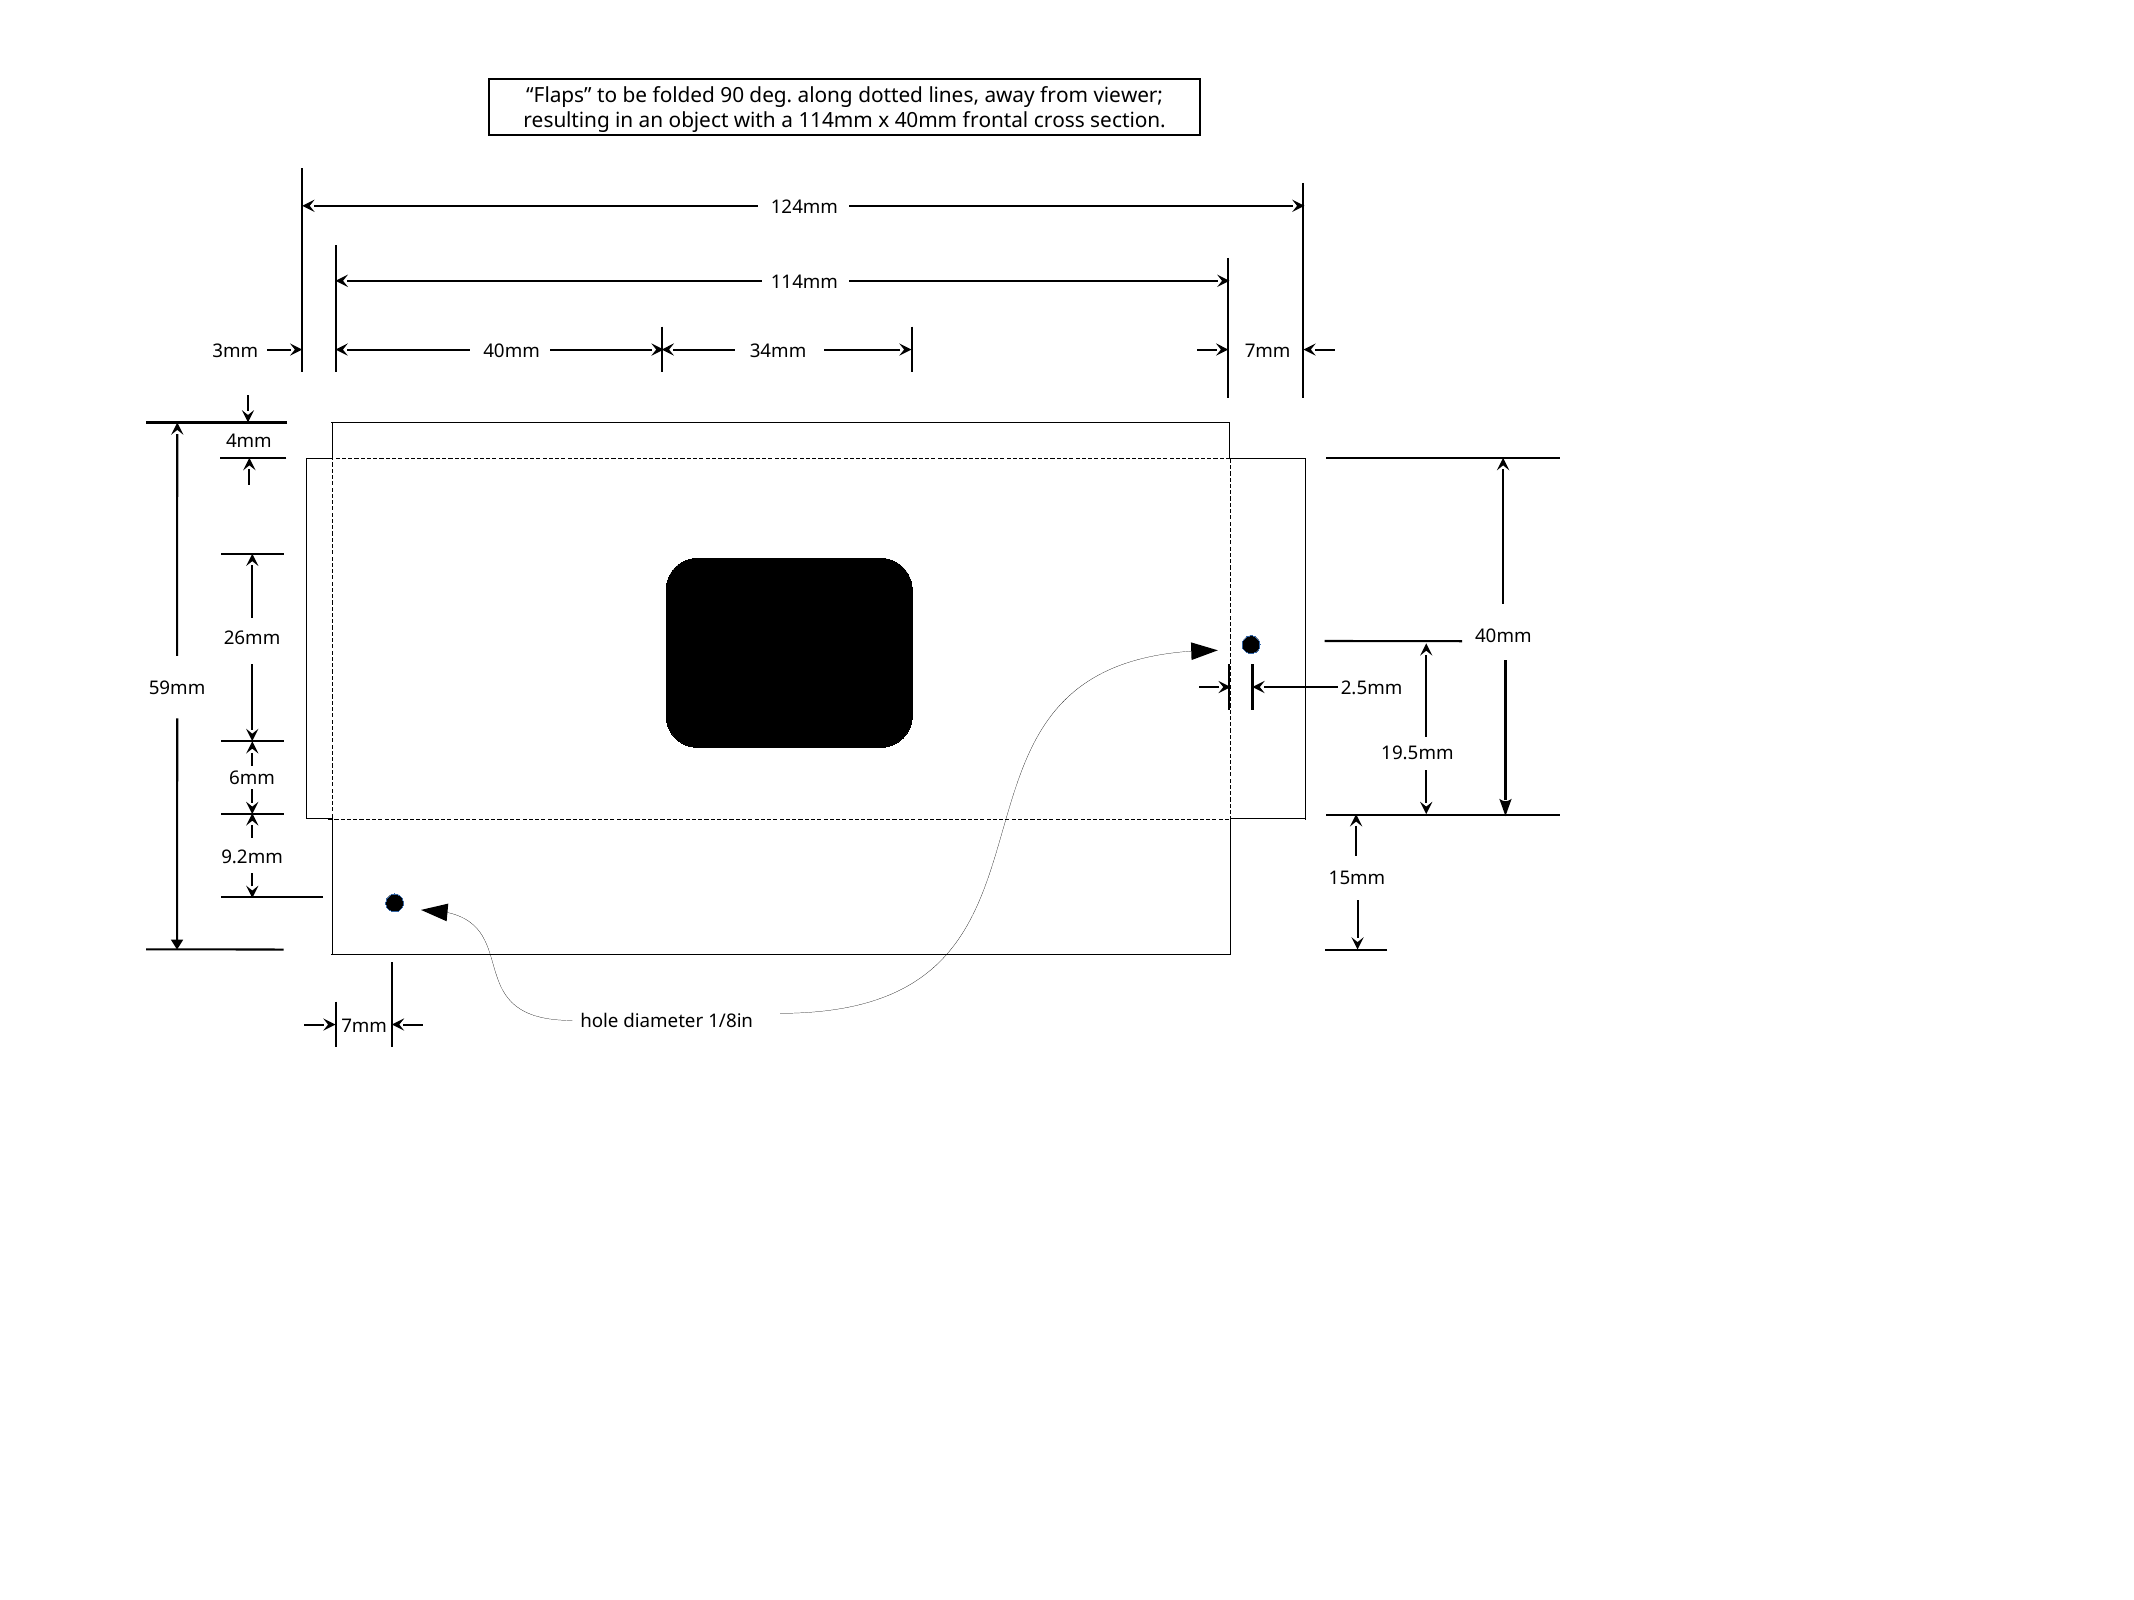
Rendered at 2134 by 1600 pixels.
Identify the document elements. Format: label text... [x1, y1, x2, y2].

text_box 15mm [1328, 865, 1386, 888]
text_box [666, 558, 913, 748]
text_box 4mm [226, 428, 272, 451]
text_box 19.5mm [1375, 741, 1460, 762]
text_box 2.5mm [1338, 676, 1405, 698]
text_box 40mm [1475, 623, 1532, 647]
text_box 26mm [223, 625, 281, 649]
text_box 124mm [770, 195, 839, 218]
text_box 34mm [749, 338, 807, 361]
text_box hole diameter 1/8in [565, 1000, 781, 1039]
text_box 3mm [212, 338, 259, 361]
text_box 9.2mm [221, 844, 283, 868]
text_box 7mm [1244, 338, 1291, 361]
text_box “Flaps” to be folded 90 deg. along dotted lines, away from viewer; resulting in an object with a 114mm x 40mm frontal cross section. [489, 78, 1200, 136]
text_box 59mm [148, 675, 206, 699]
text_box [385, 893, 404, 912]
text_box 114mm [770, 270, 839, 293]
text_box [1242, 635, 1261, 654]
text_box 6mm [229, 765, 275, 788]
text_box 7mm [341, 1013, 388, 1036]
text_box 40mm [467, 339, 556, 360]
